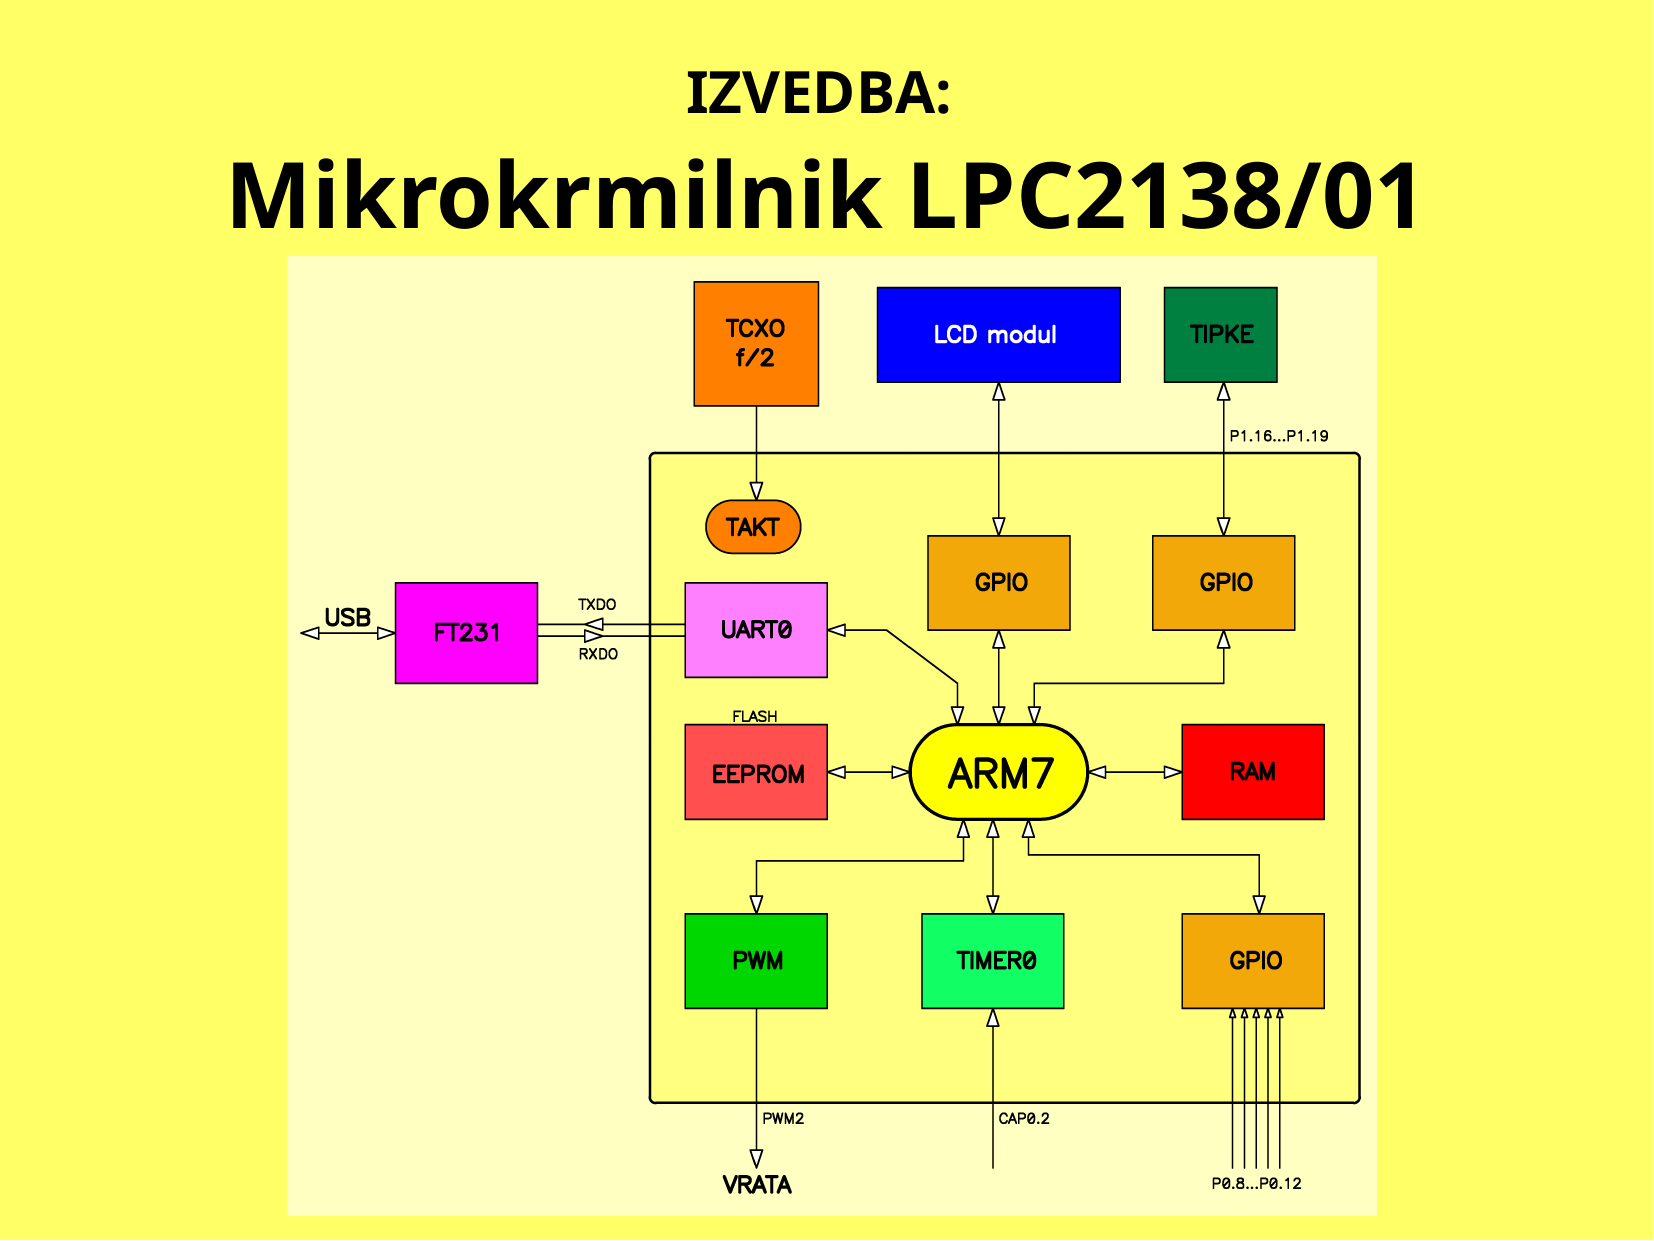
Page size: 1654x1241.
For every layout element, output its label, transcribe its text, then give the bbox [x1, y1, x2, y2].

title IZVEDBA: Mikrokrmilnik LPC2138/01 [82, 49, 1571, 257]
picture [287, 256, 1377, 1216]
